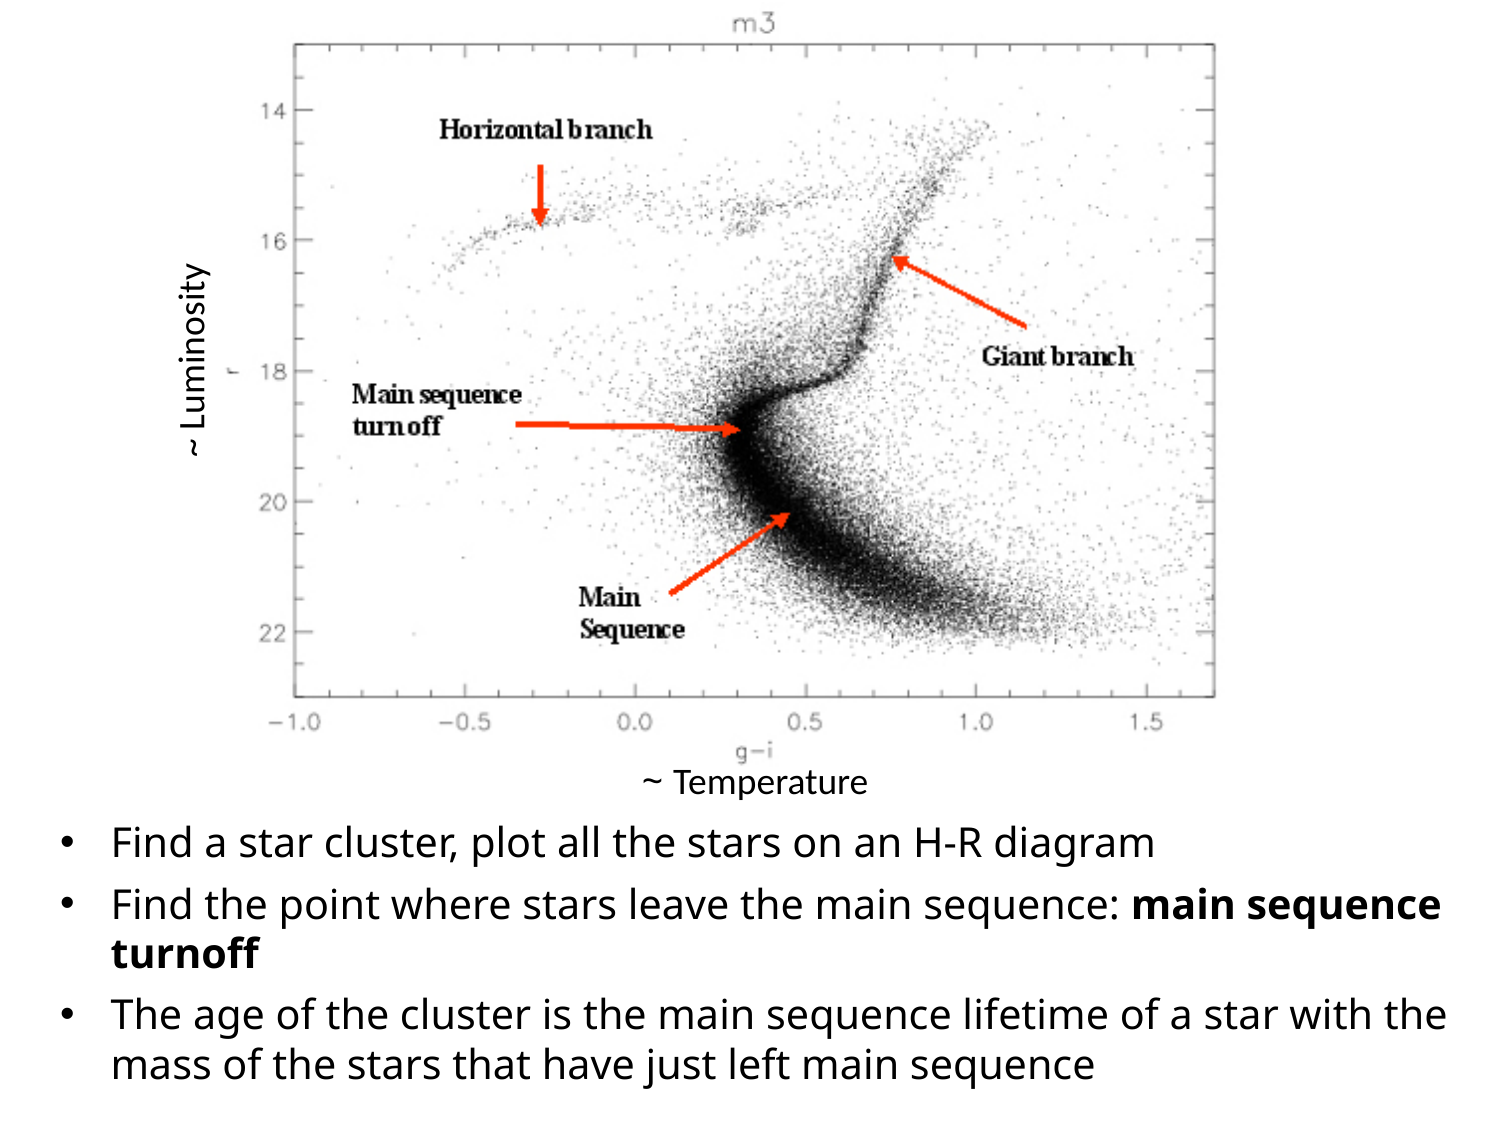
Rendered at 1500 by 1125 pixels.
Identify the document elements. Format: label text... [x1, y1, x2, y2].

picture [158, 2, 1256, 786]
list Find a star cluster, plot all the stars on an H-R diagram Find the point where stars leave the main sequence: main sequence turnoff The age of the cluster is the main sequence lifetime of a star with the mass of the stars that have just left main sequence [45, 809, 1471, 1096]
text_box ~ Temperature [627, 749, 884, 810]
text_box ~ Luminosity [159, 248, 220, 473]
